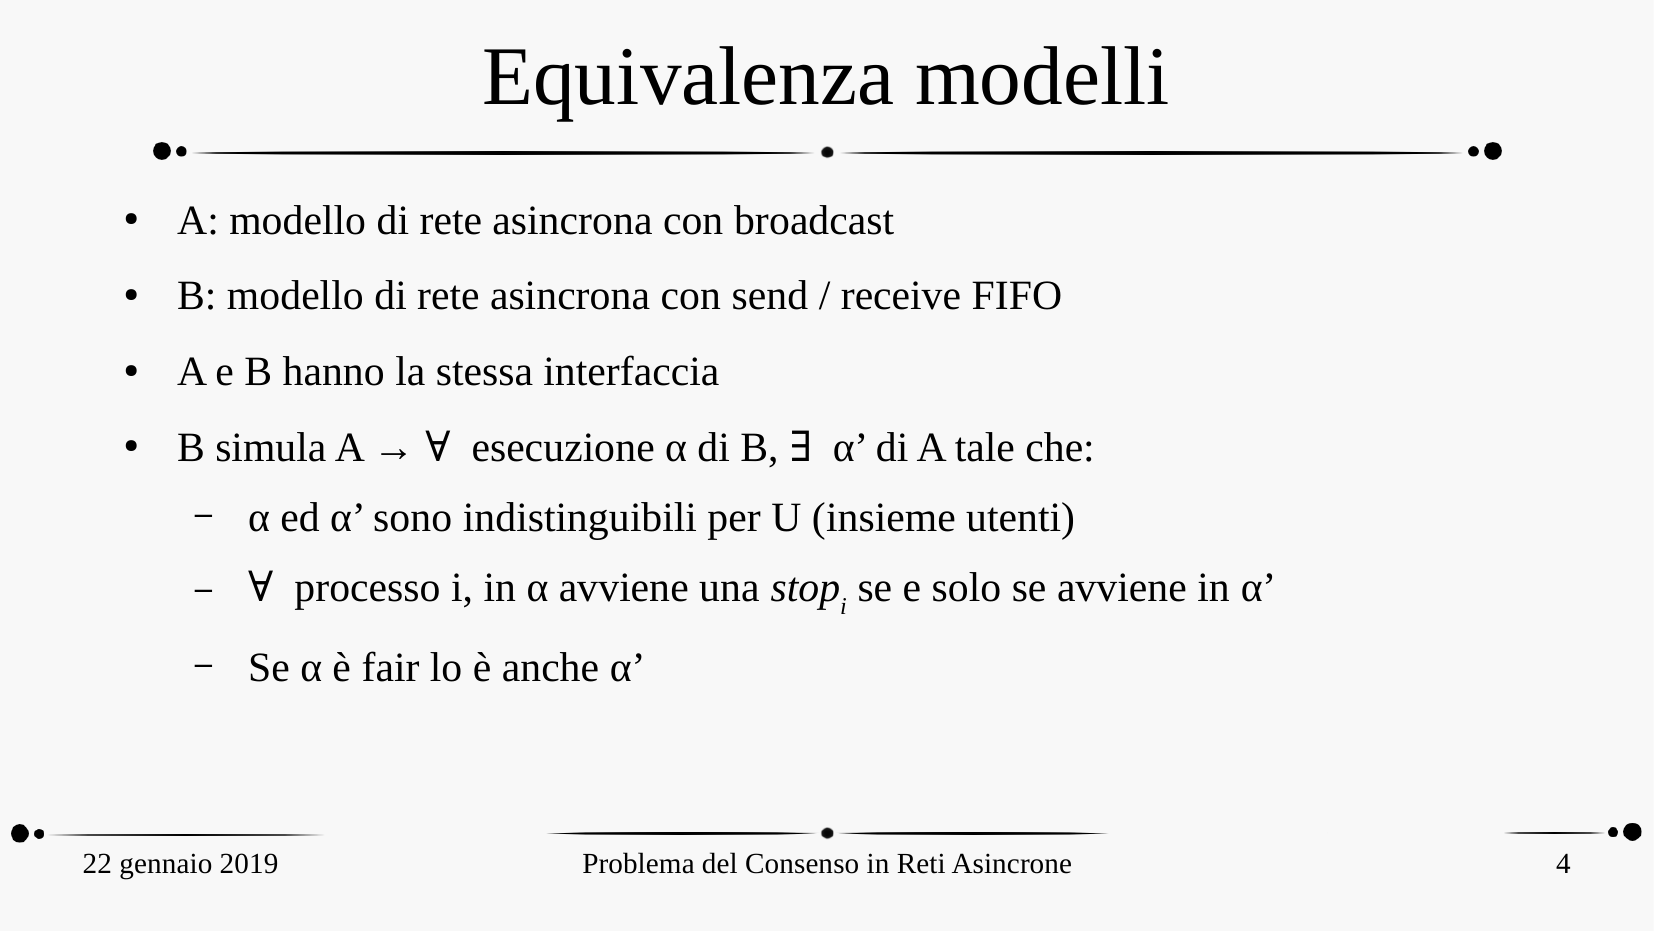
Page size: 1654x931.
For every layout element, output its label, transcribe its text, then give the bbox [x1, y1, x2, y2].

list A: modello di rete asincrona con broadcast B: modello di rete asincrona con send / receive FIFO A e B hanno la stessa interfaccia B simula A → ∀ esecuzione α di B, ∃ α’ di A tale che: α ed α’ sono indistinguibili per U (insieme utenti) ∀ processo i, in α avviene una stopi se e solo se avviene in α’ Se α è fair lo è anche α’ [106, 196, 1288, 768]
picture [0, 154, 1654, 931]
title Equivalenza modelli [0, 0, 1654, 154]
